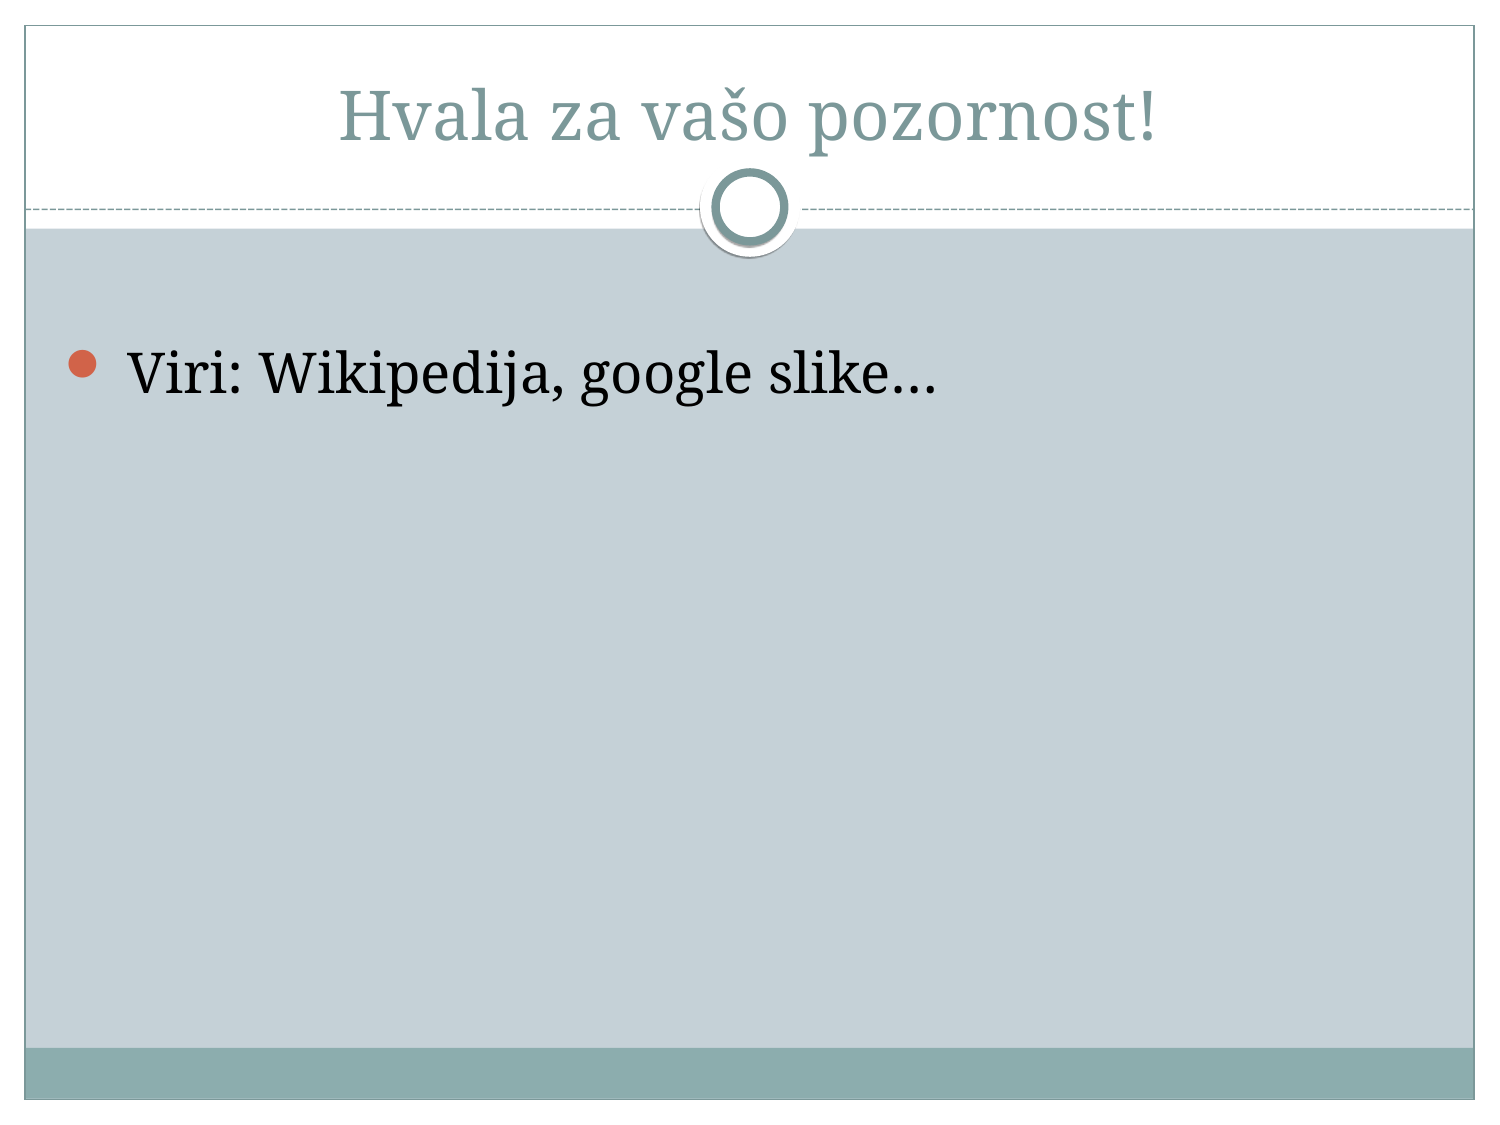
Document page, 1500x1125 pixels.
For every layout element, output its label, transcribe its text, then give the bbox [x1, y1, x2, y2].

title Hvala za vašo pozornost! [49, 37, 1450, 162]
list Viri: Wikipedija, google slike… [49, 250, 1445, 1001]
